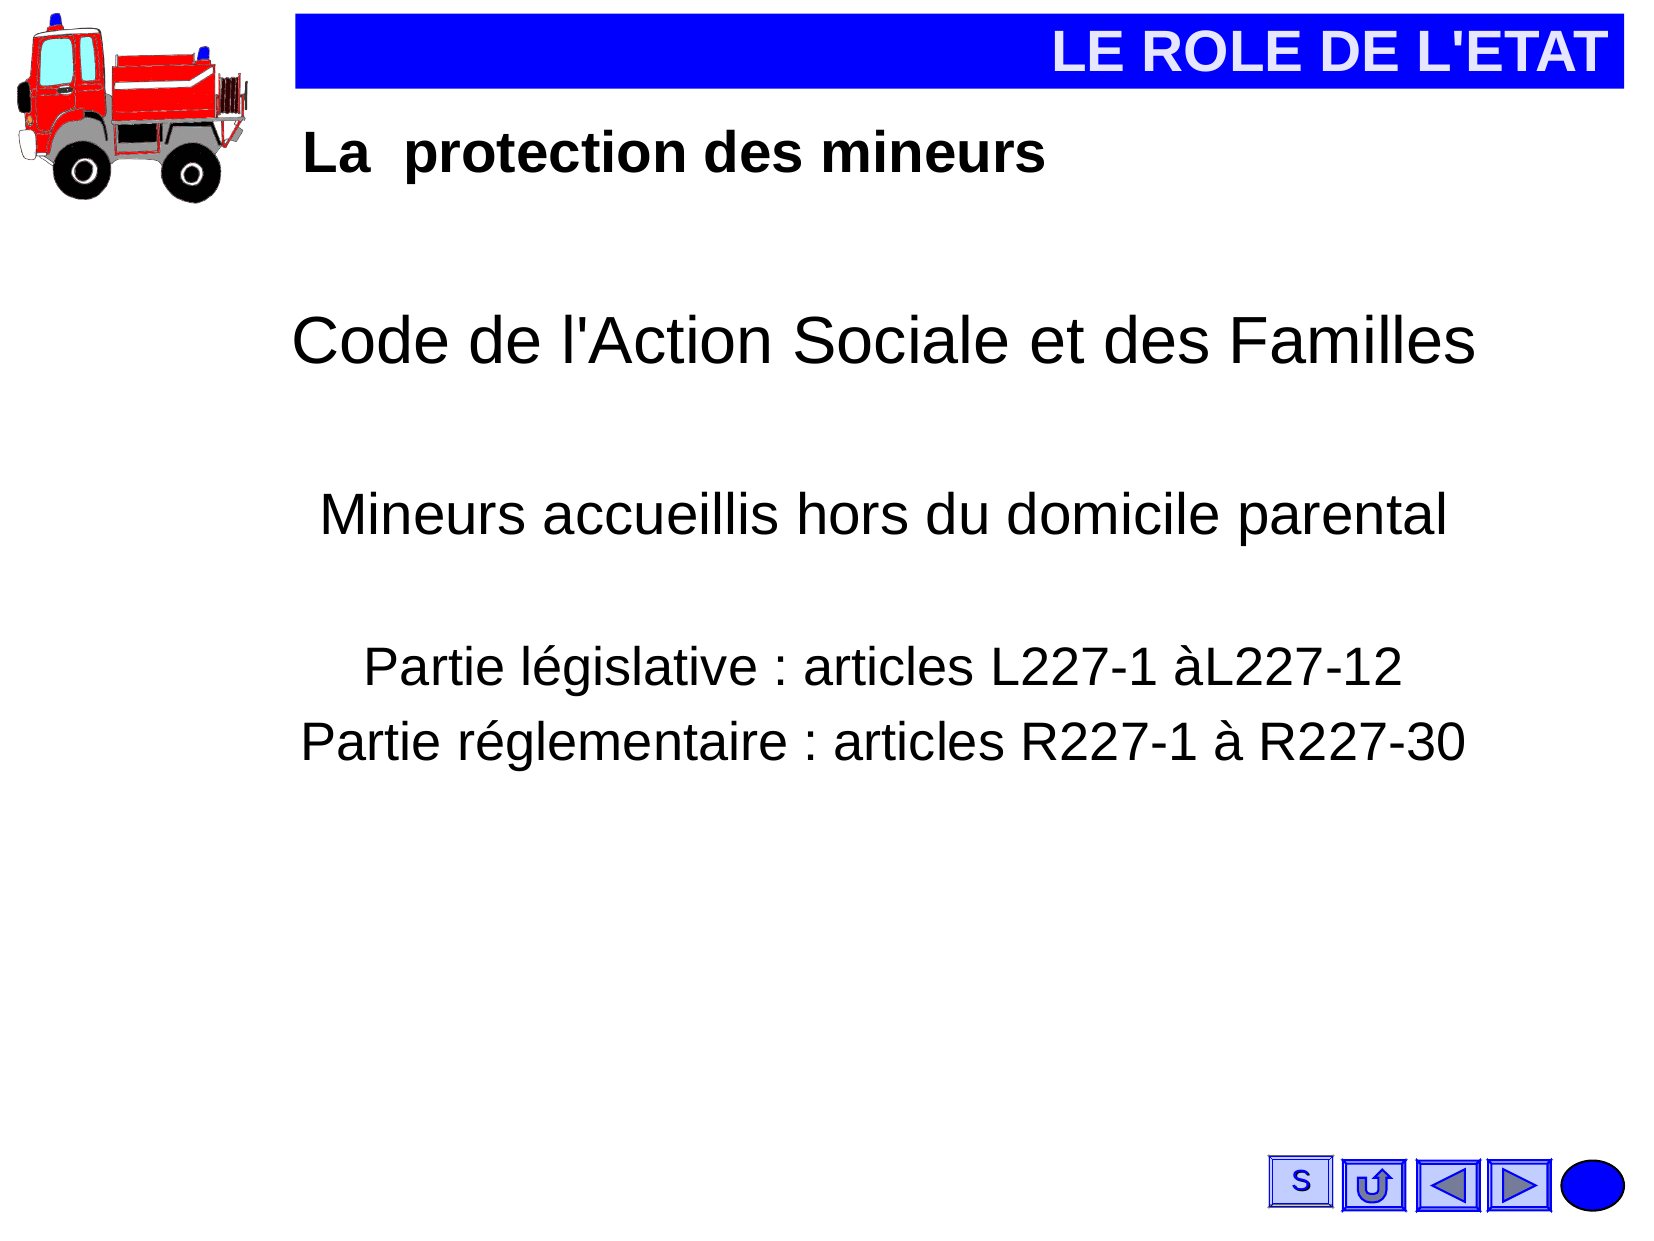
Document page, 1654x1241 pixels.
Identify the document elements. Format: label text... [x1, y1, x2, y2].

text_box [1561, 1160, 1625, 1211]
text_box LE ROLE DE L'ETAT [295, 13, 1625, 89]
list Code de l'Action Sociale et des Familles Mineurs accueillis hors du domicile parental Partie législative : articles L227-1 àL227-12 Partie réglementaire : articles R227-1 à R227-30 [177, 206, 1536, 1118]
text_box La protection des mineurs [287, 112, 1064, 193]
picture [8, 8, 257, 216]
